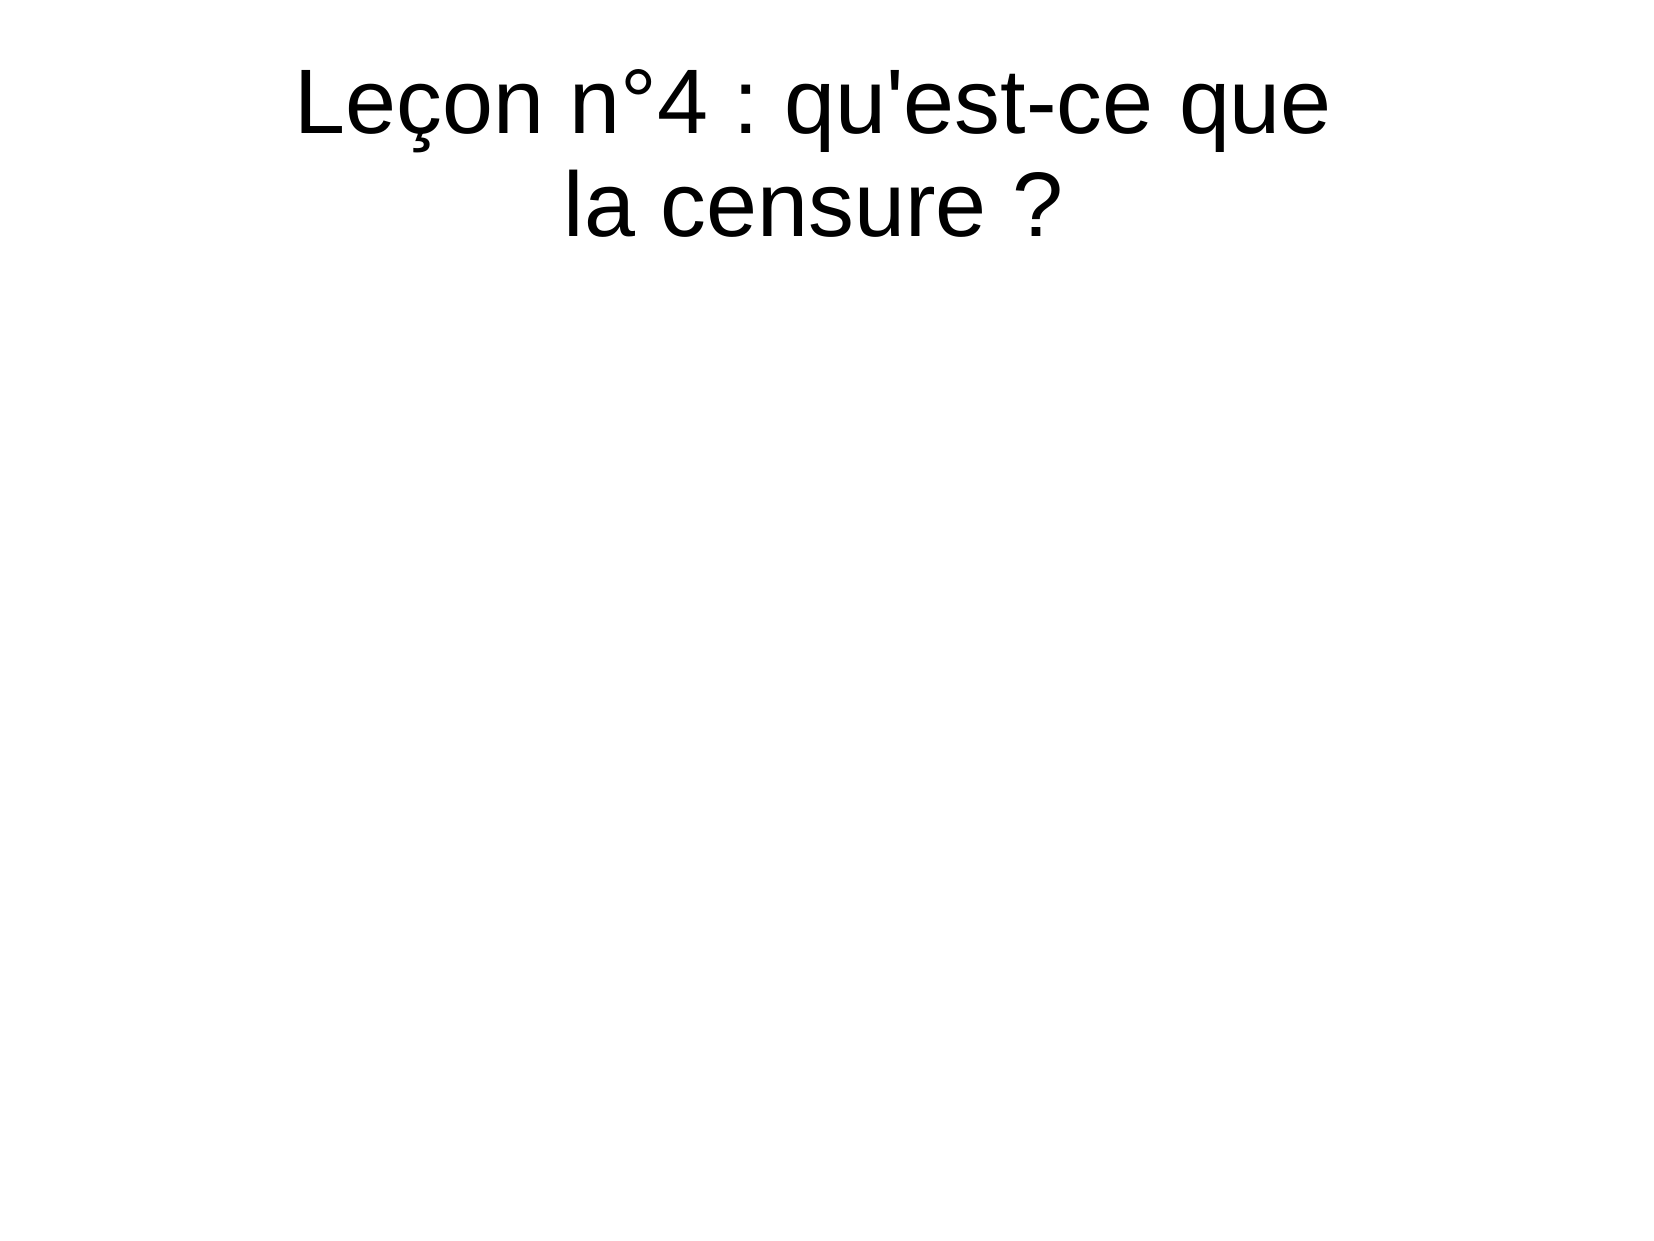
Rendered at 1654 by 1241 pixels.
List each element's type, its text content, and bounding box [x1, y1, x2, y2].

title Leçon n°4 : qu'est-ce que la censure ? [82, 50, 1571, 256]
